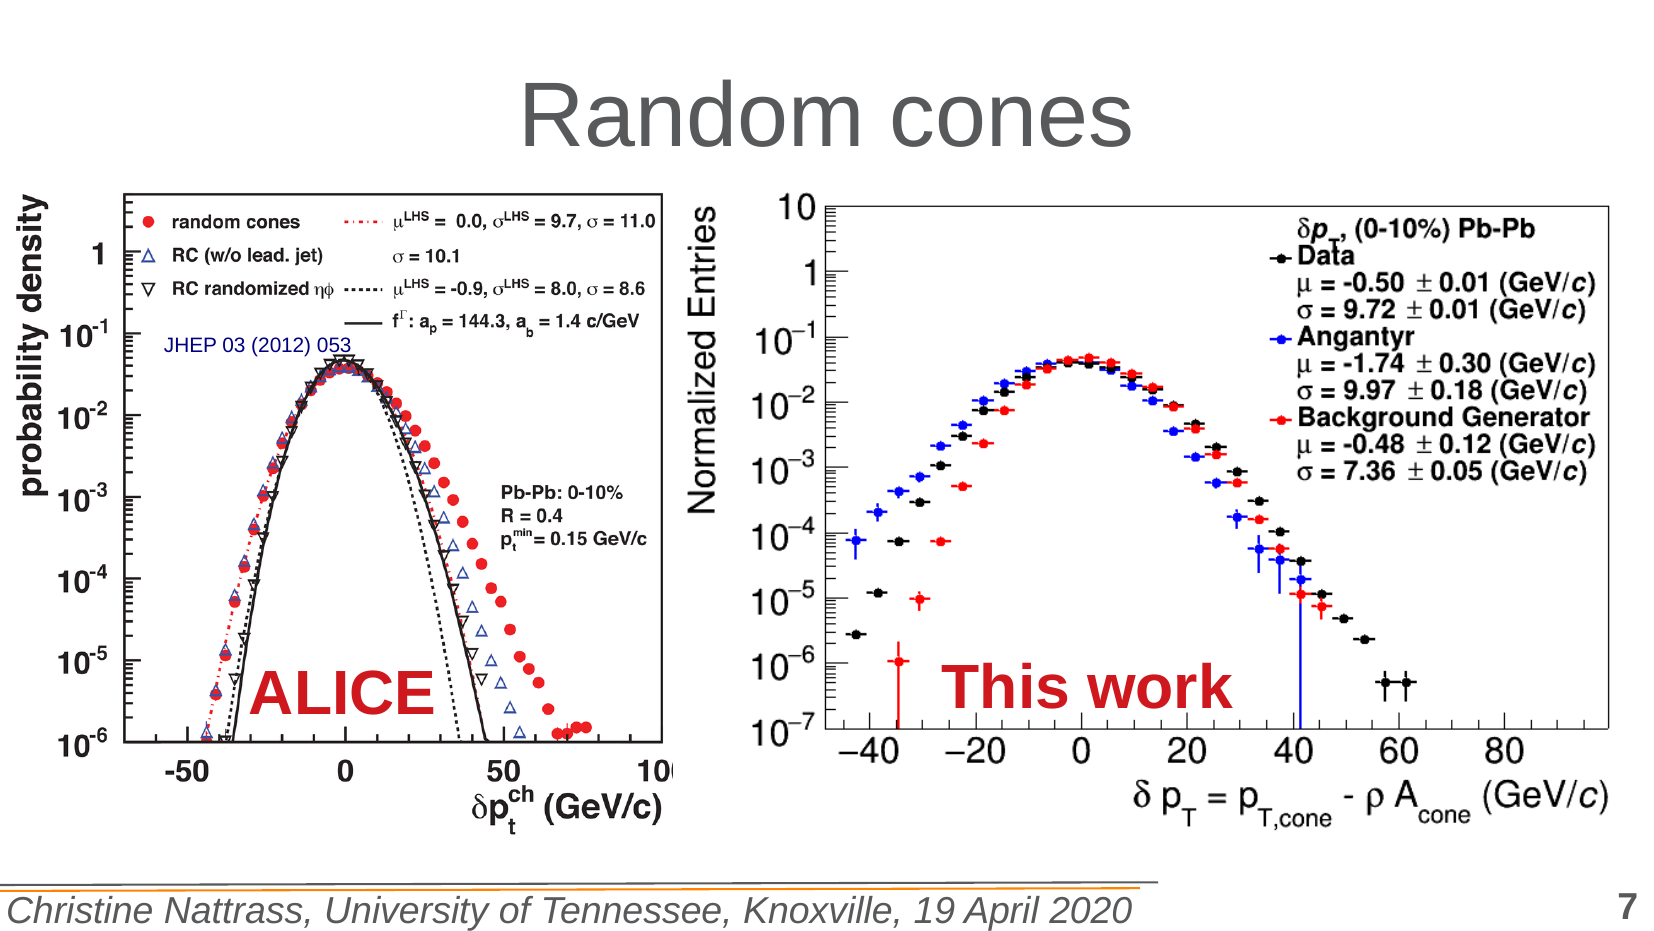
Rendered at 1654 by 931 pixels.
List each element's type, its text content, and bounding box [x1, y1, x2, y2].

text_box This work [926, 645, 1317, 730]
picture [15, 185, 1651, 841]
text_box JHEP 03 (2012) 053 [149, 326, 367, 365]
title Random cones [82, 37, 1571, 192]
text_box ALICE [234, 650, 475, 736]
